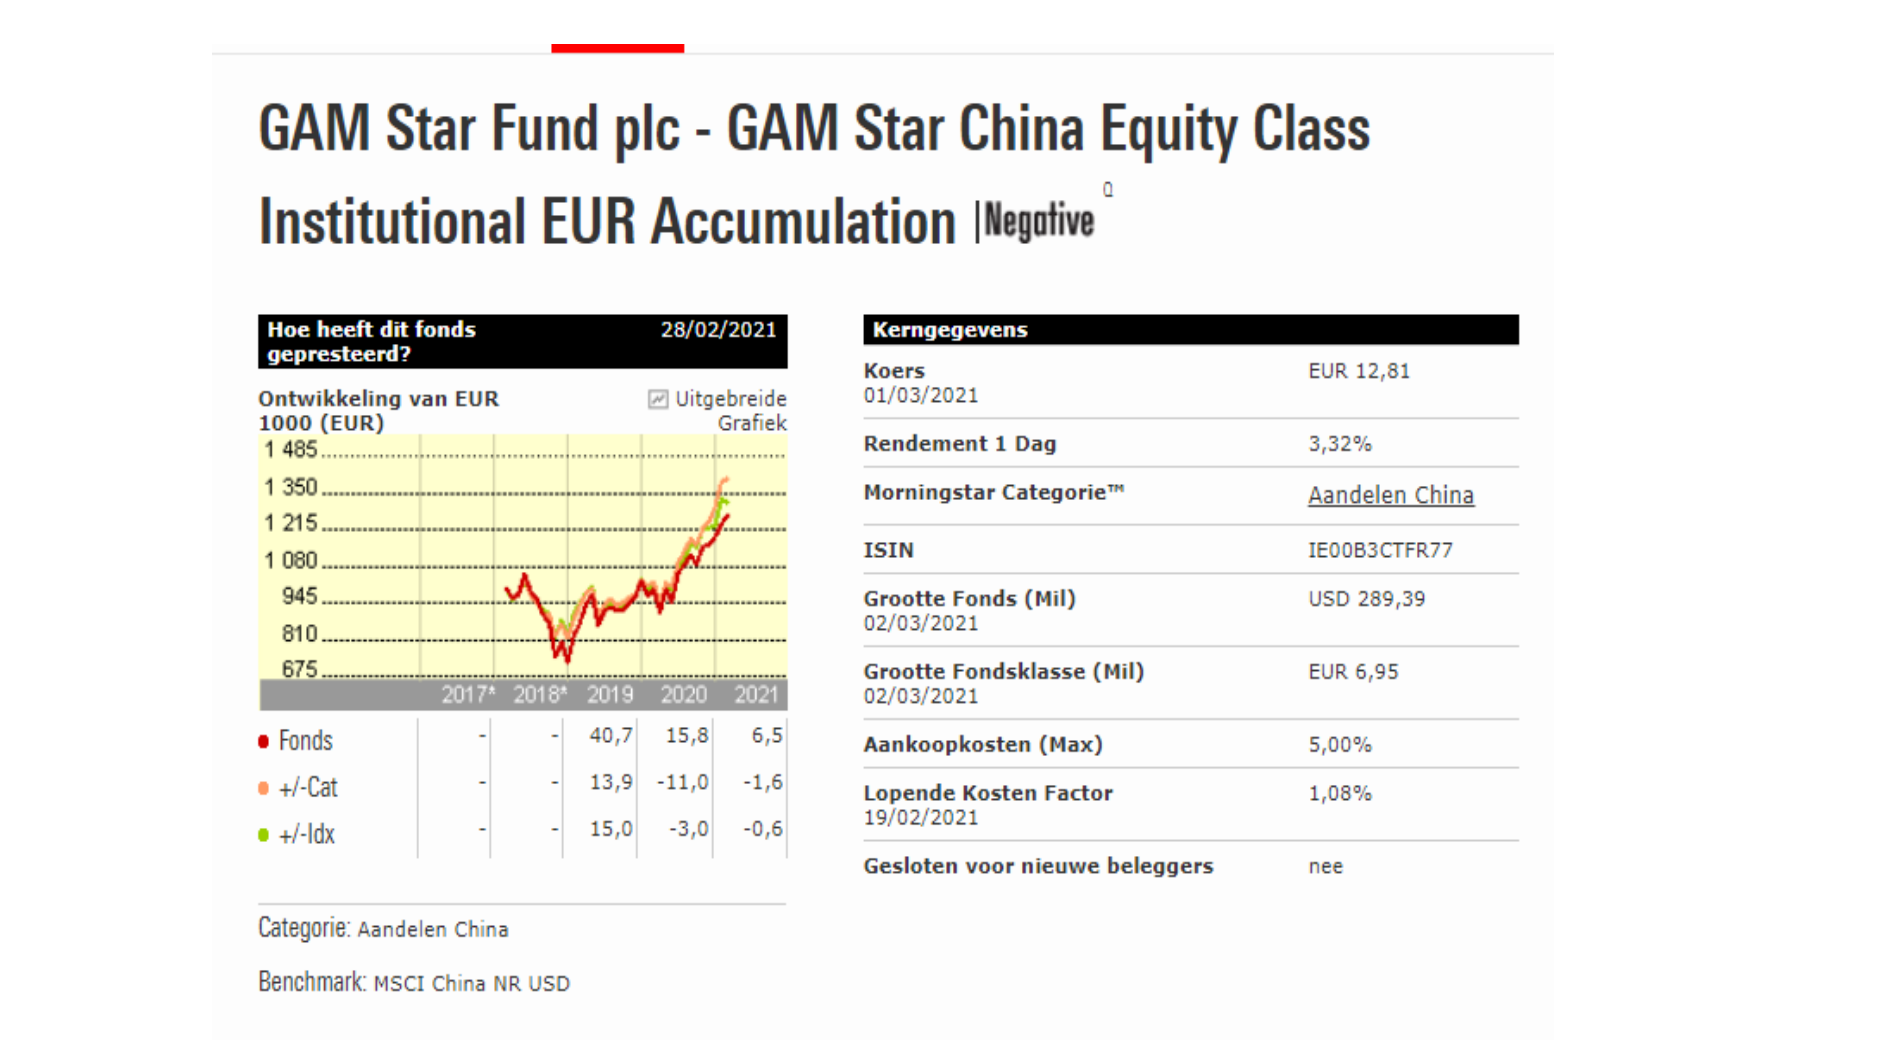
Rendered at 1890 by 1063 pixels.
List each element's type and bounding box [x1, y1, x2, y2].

picture [212, 44, 1554, 1040]
